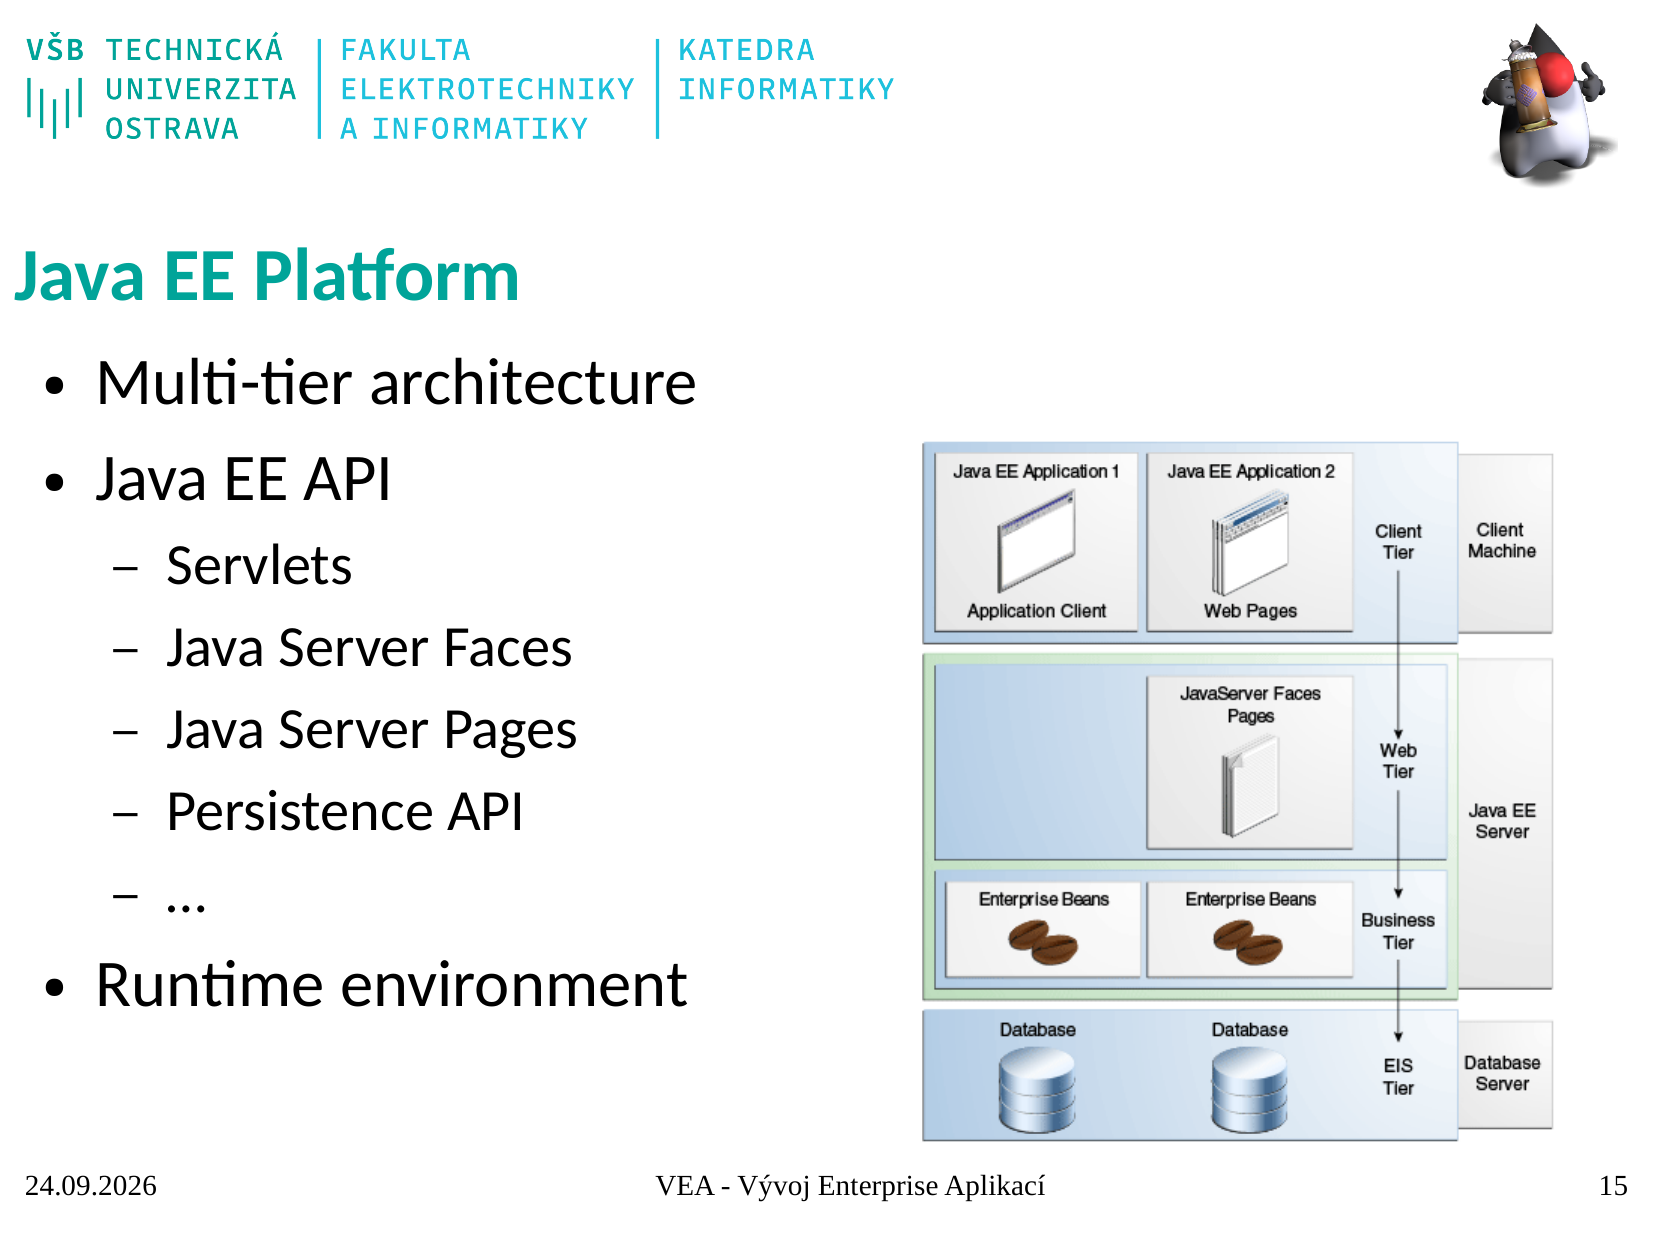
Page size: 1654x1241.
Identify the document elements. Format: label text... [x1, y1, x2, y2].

picture [918, 436, 1558, 1146]
list Multi-tier architecture Java EE API Servlets Java Server Faces Java Server Pages Persistence API … Runtime environment [24, 354, 808, 1146]
picture [26, 31, 894, 139]
title Java EE Platform [14, 165, 1619, 319]
picture [1482, 23, 1618, 189]
